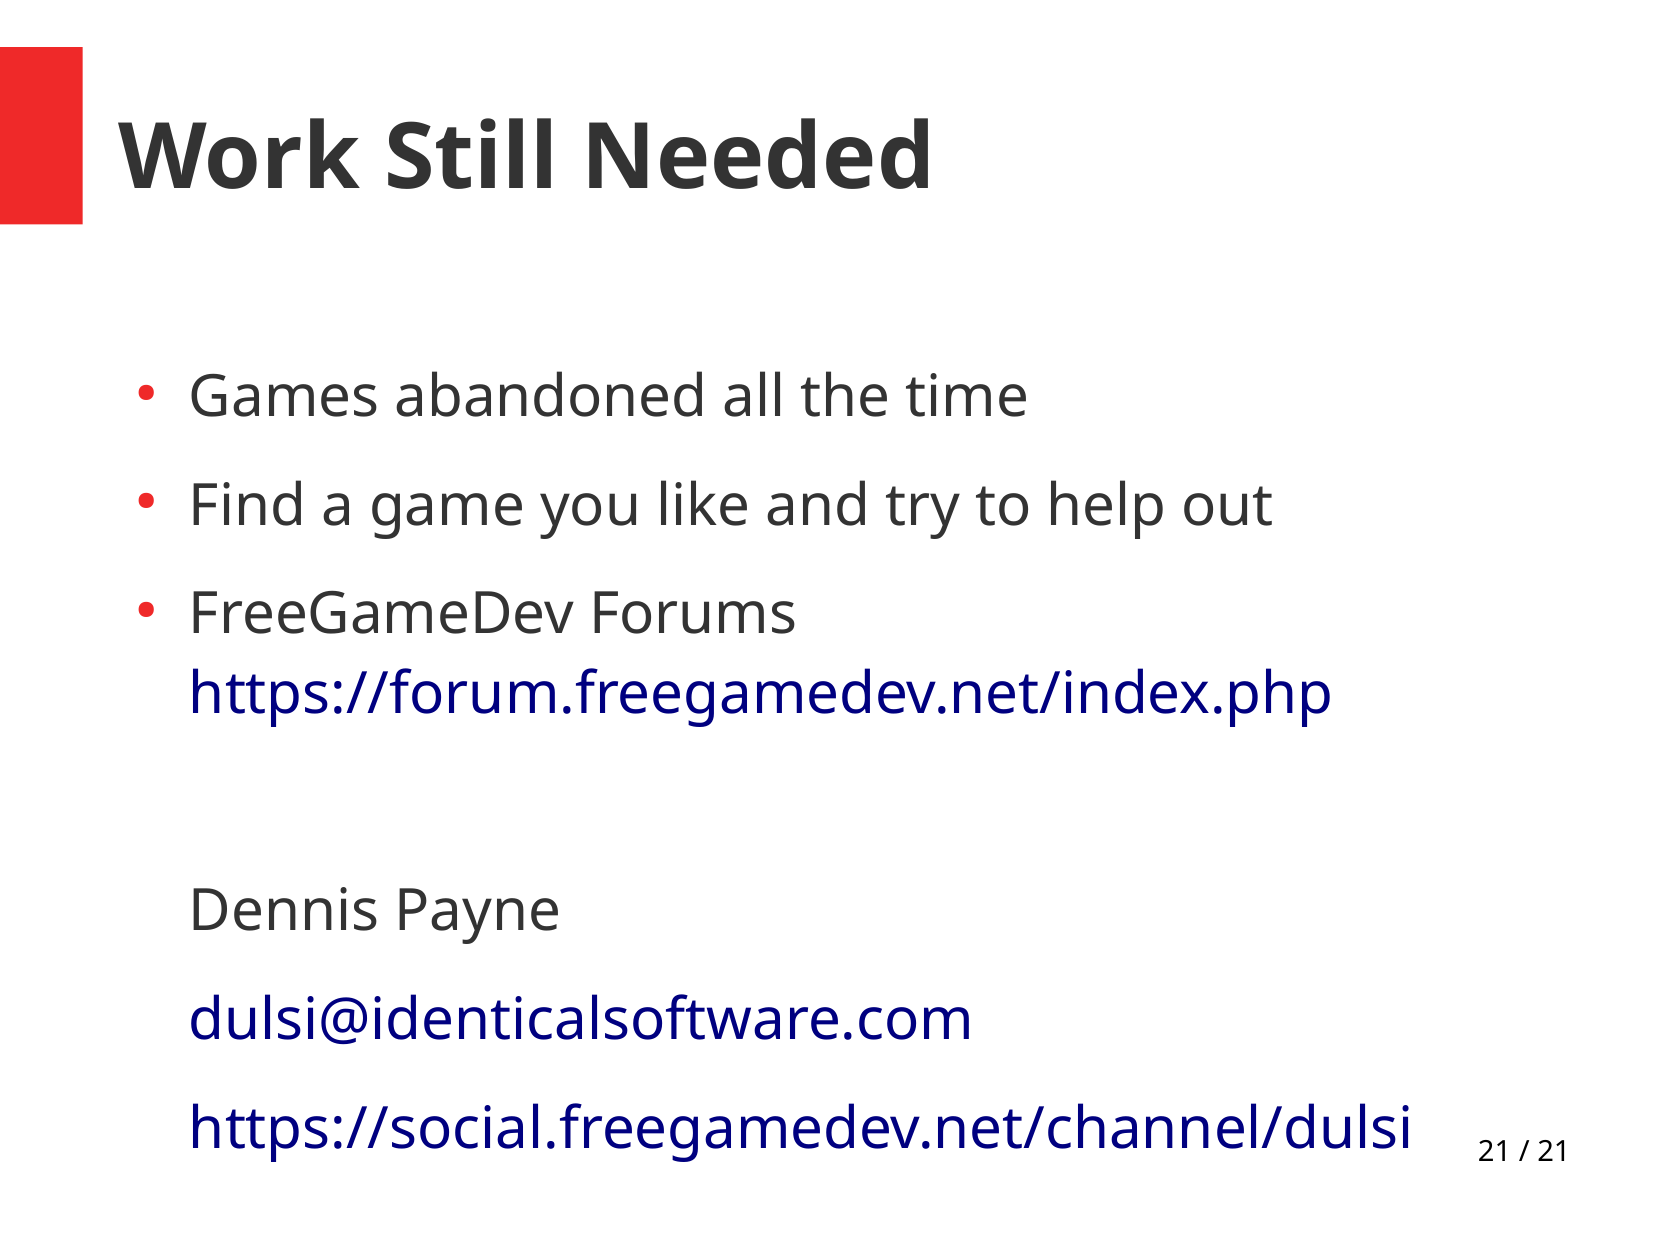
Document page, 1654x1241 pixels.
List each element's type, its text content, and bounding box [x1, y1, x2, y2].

list Games abandoned all the time Find a game you like and try to help out FreeGameDev Forums https://forum.freegamedev.net/index.php Dennis Payne dulsi@identicalsoftware.com https://social.freegamedev.net/channel/dulsi [118, 354, 1536, 1074]
title Work Still Needed [118, 49, 1571, 257]
